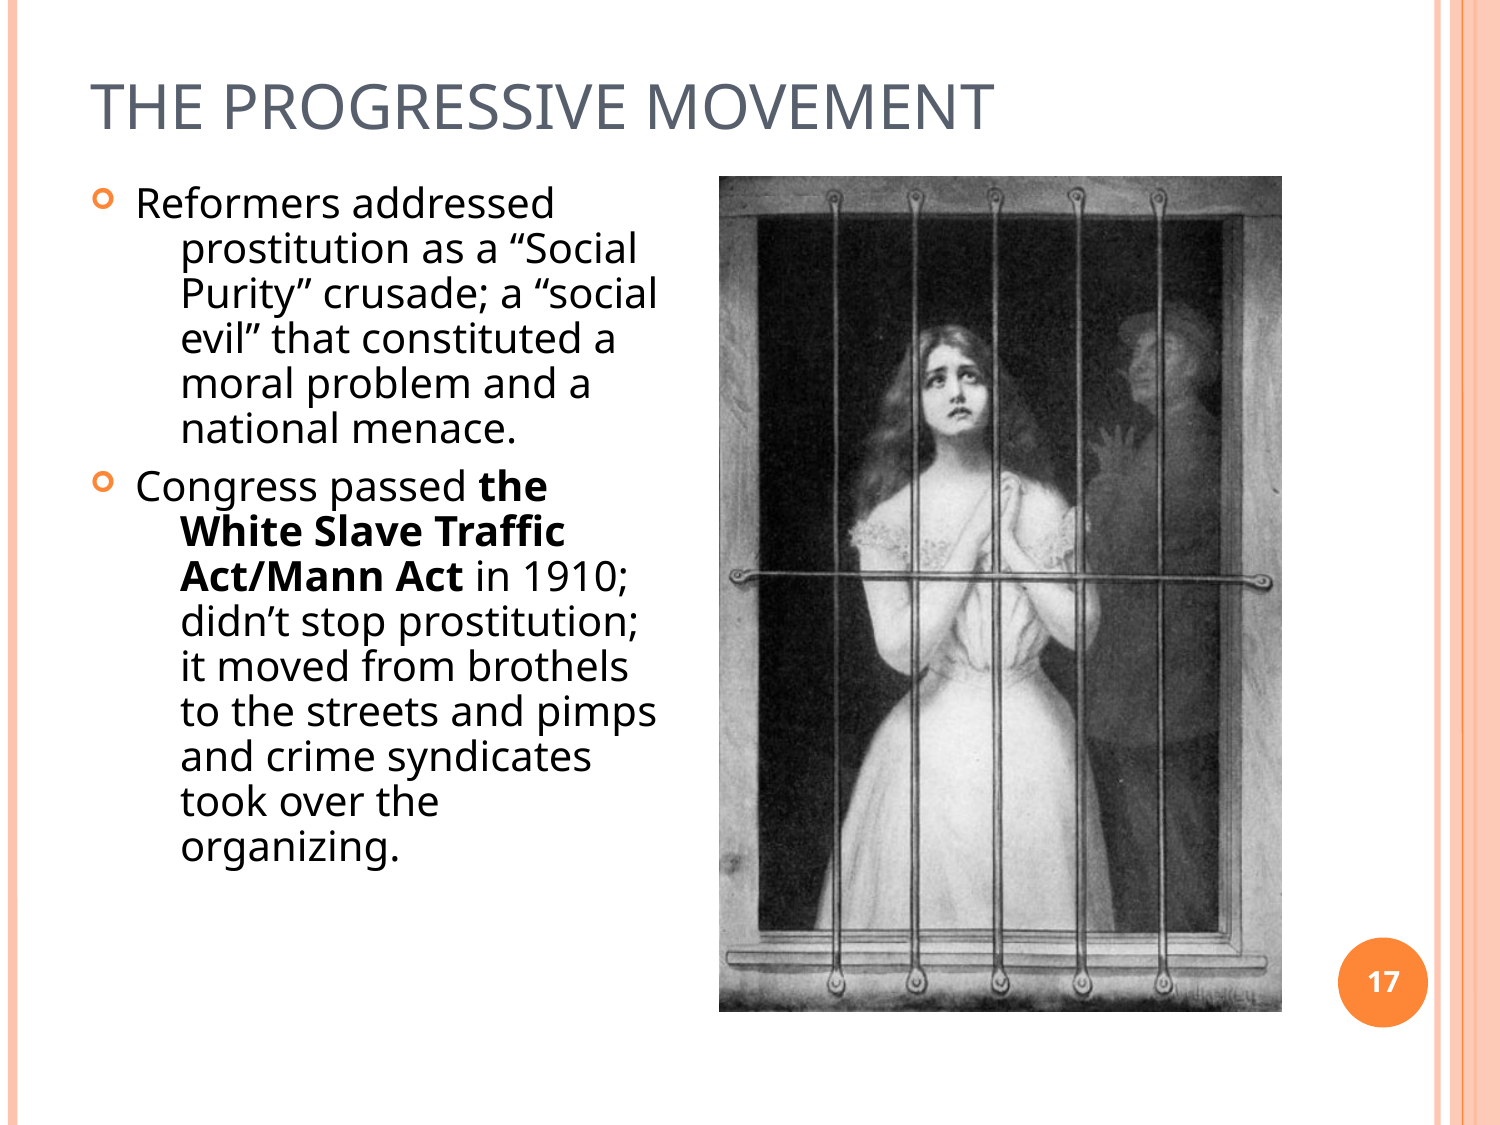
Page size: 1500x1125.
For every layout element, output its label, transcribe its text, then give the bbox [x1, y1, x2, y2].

picture [719, 176, 1282, 1012]
list Reformers addressed prostitution as a “Social Purity” crusade; a “social evil” that constituted a moral problem and a national menace. Congress passed the White Slave Traffic Act/Mann Act in 1910; didn’t stop prostitution; it moved from brothels to the streets and pimps and crime syndicates took over the organizing. [75, 174, 676, 1013]
text_box 17 [1333, 940, 1434, 1027]
title The Progressive Movement [75, 45, 1300, 150]
